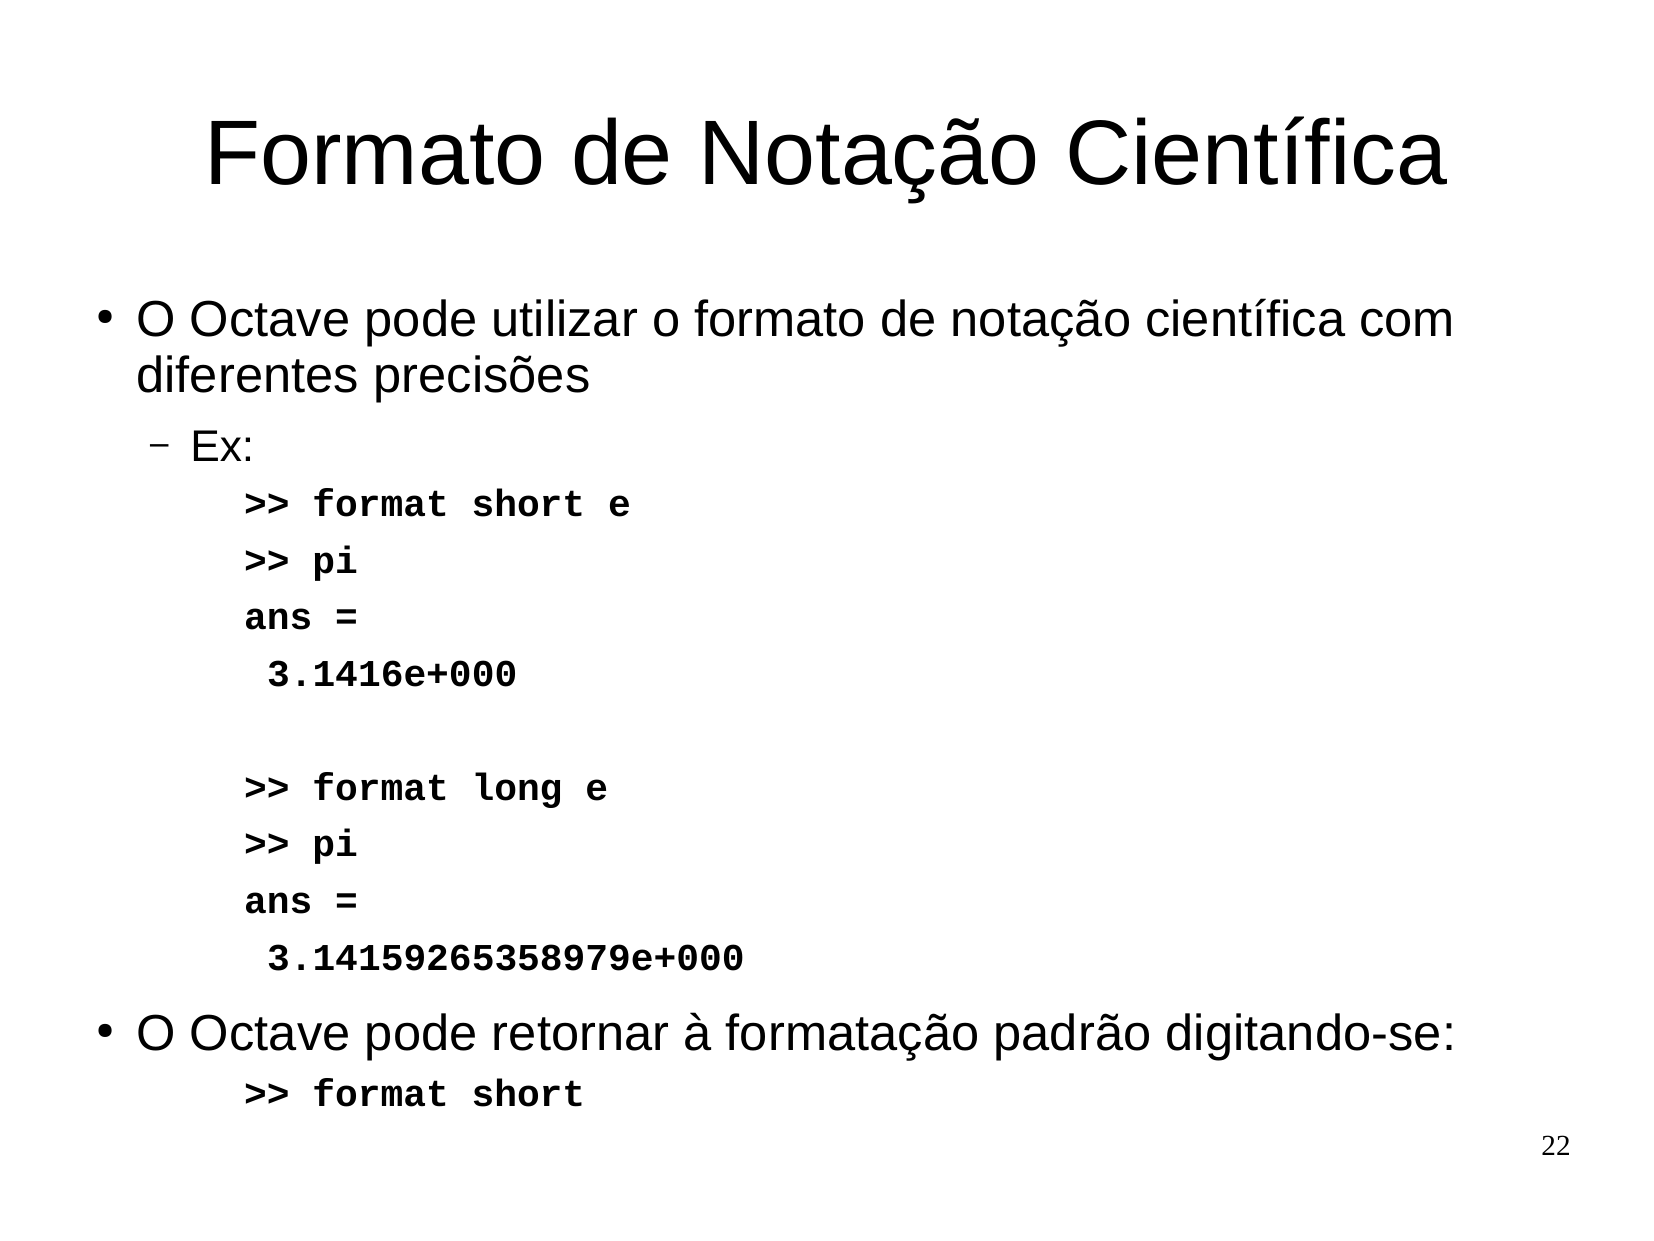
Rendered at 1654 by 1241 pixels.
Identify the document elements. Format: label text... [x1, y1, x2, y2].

list O Octave pode utilizar o formato de notação científica com diferentes precisões Ex: >> format short e >> pi ans = 3.1416e+000 >> format long e >> pi ans = 3.14159265358979e+000 O Octave pode retornar à formatação padrão digitando-se: >> format short [82, 290, 1571, 1123]
title Formato de Notação Científica [82, 49, 1571, 257]
